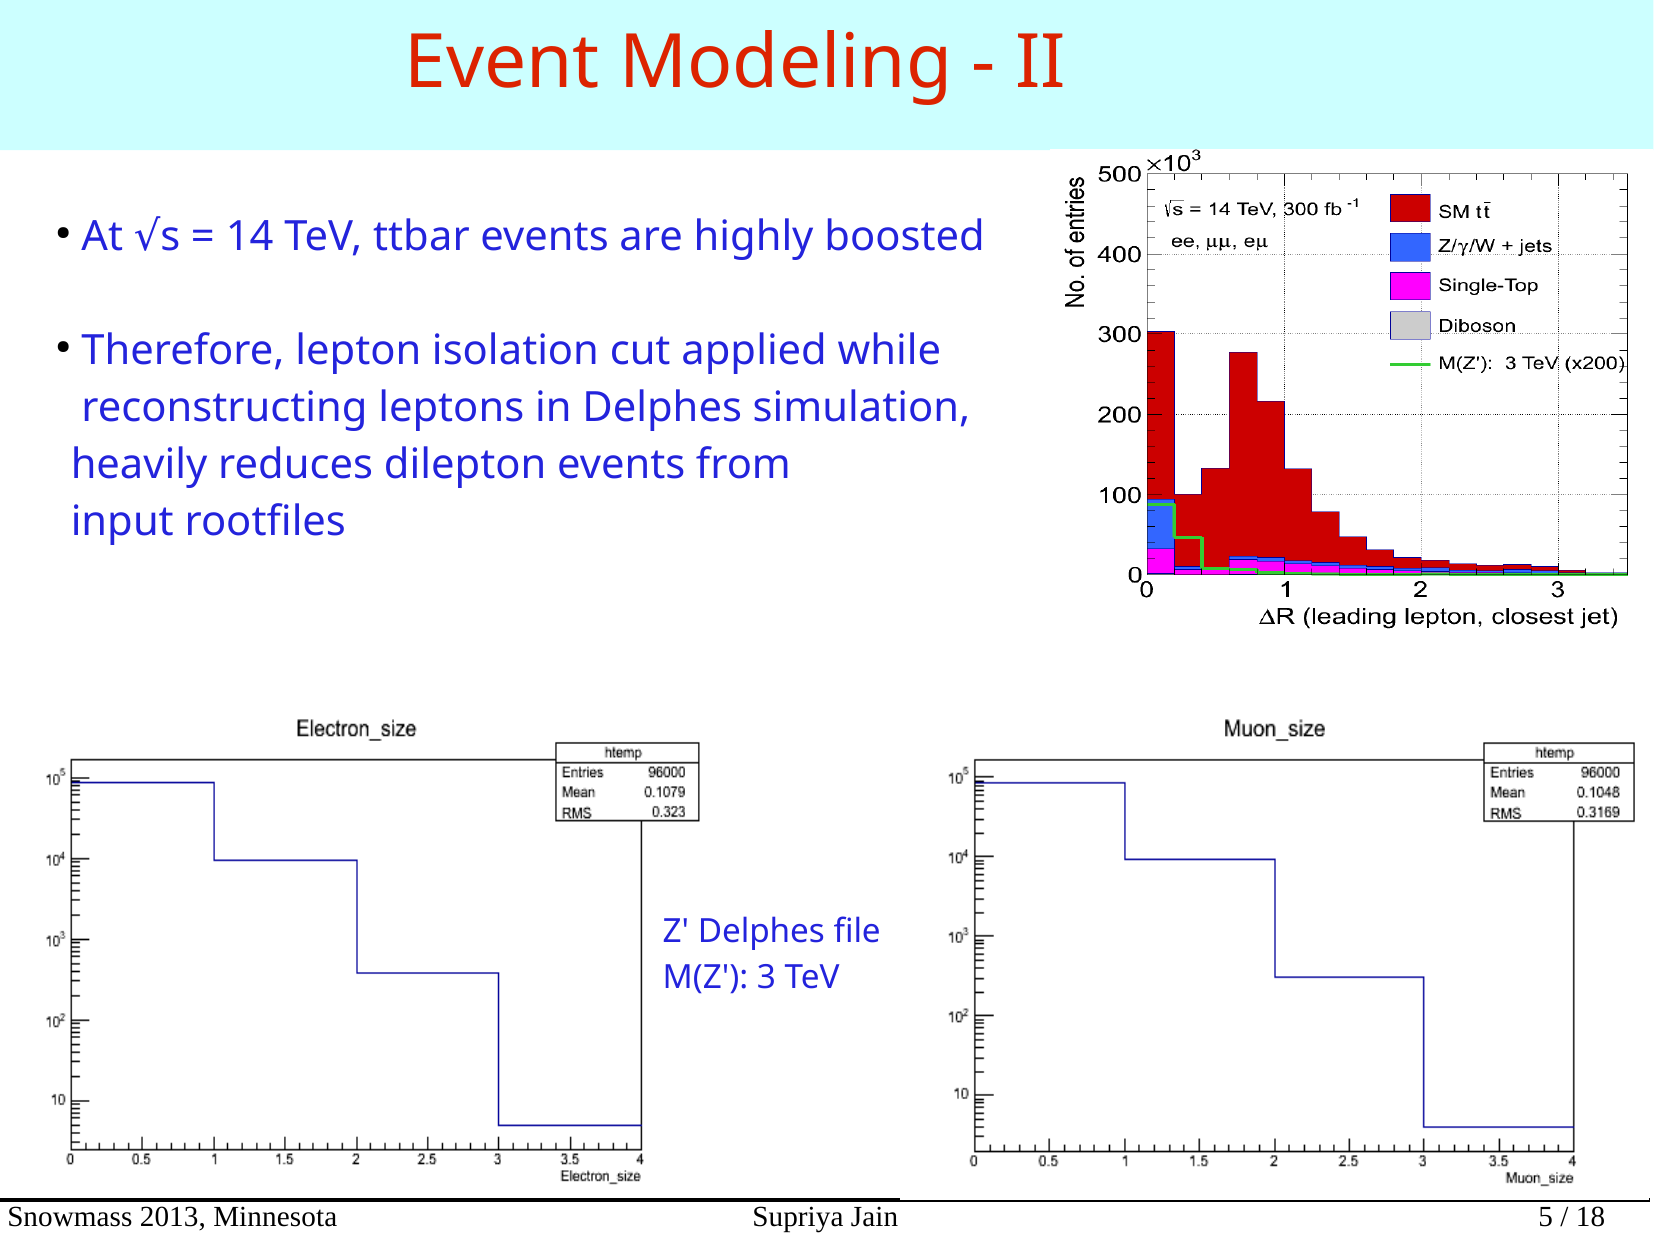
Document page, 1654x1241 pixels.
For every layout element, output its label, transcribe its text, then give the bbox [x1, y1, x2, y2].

text_box Event Modeling - II [0, 0, 1654, 151]
picture [0, 712, 713, 1198]
text_box At √s = 14 TeV, ttbar events are highly boosted Therefore, lepton isolation cut applied while reconstructing leptons in Delphes simulation, heavily reduces dilepton events from input rootfiles [41, 198, 1050, 563]
picture [900, 712, 1649, 1201]
text_box Z' Delphes file M(Z'): 3 TeV [648, 900, 938, 1046]
picture [1050, 149, 1654, 638]
